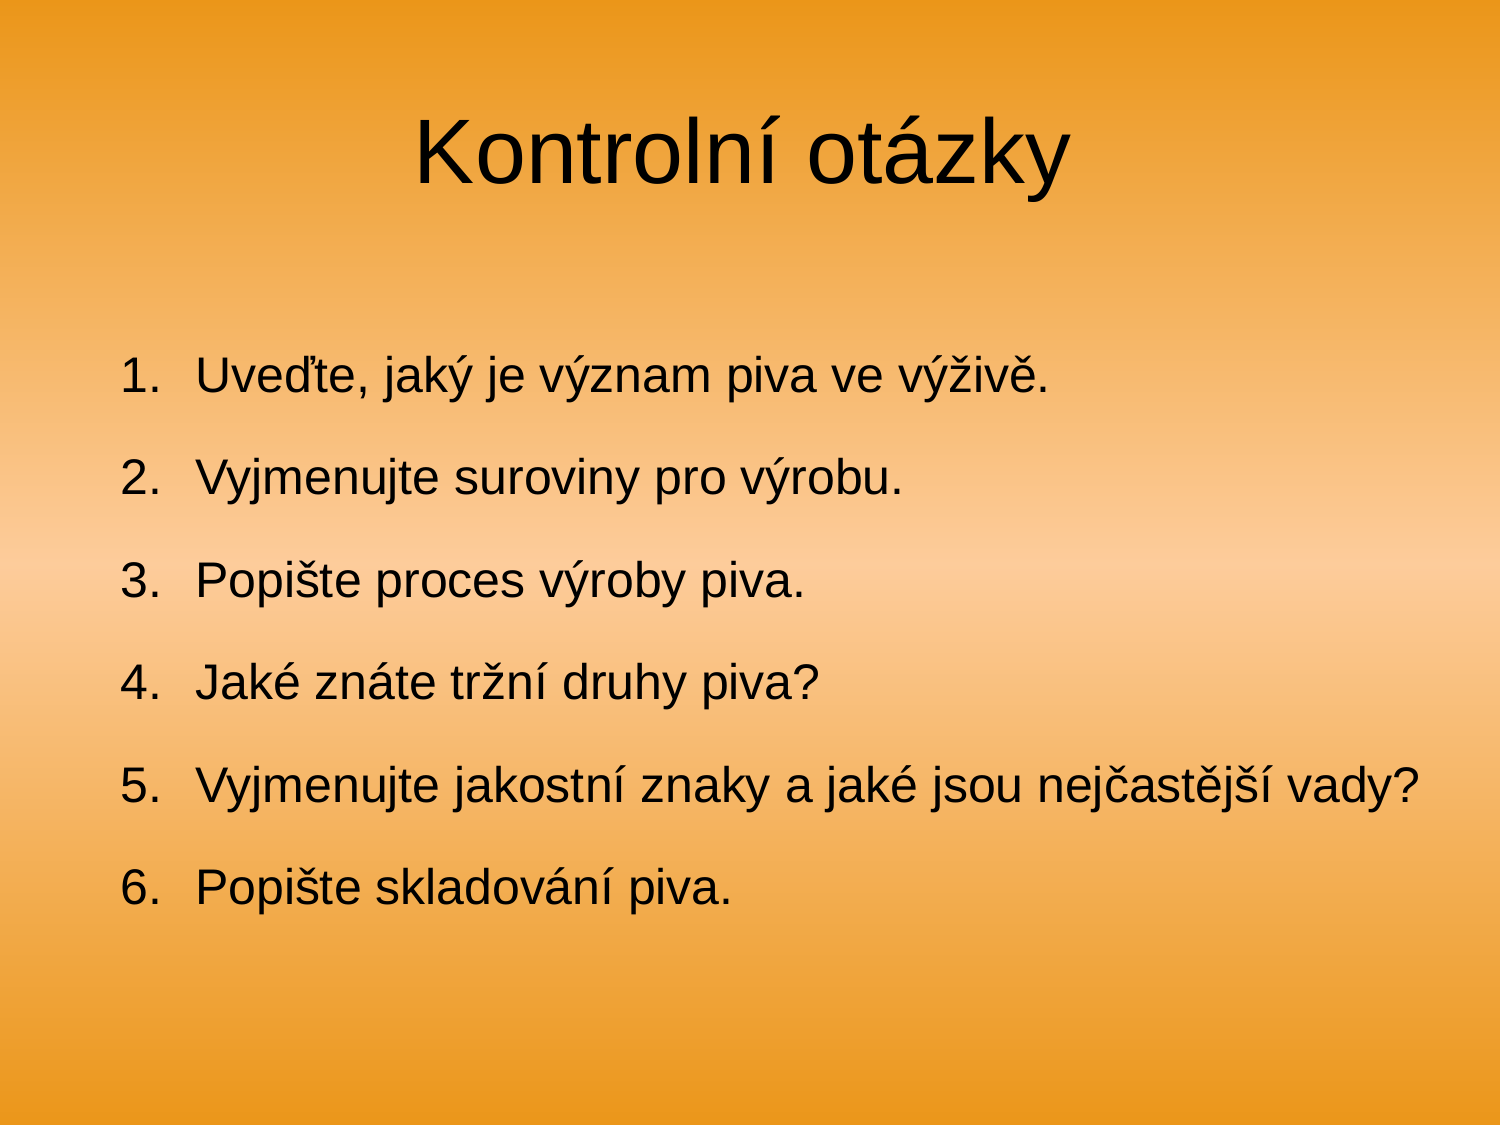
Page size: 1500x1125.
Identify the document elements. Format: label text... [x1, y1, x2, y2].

list Uveďte, jaký je význam piva ve výživě. Vyjmenujte suroviny pro výrobu. Popište proces výroby piva. Jaké znáte tržní druhy piva? Vyjmenujte jakostní znaky a jaké jsou nejčastější vady? Popište skladování piva. [105, 304, 1465, 1125]
title Kontrolní otázky [105, 46, 1381, 247]
